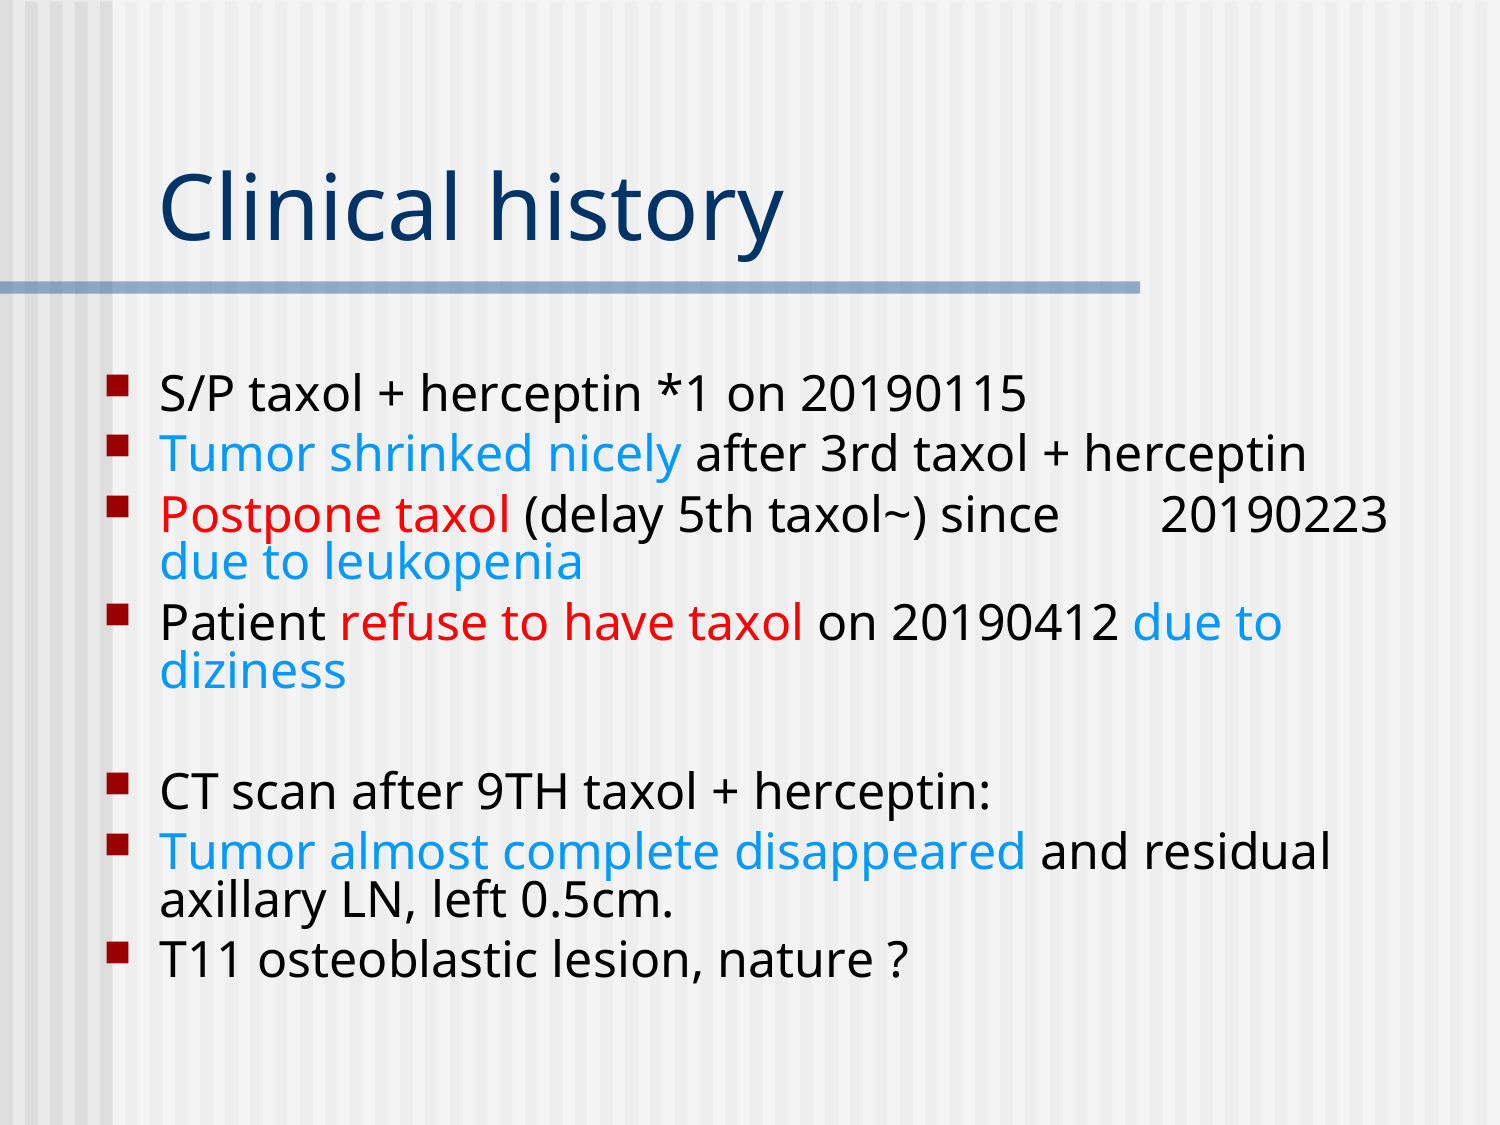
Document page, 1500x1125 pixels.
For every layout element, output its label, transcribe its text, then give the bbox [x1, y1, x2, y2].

list S/P taxol + herceptin *1 on 20190115 Tumor shrinked nicely after 3rd taxol + herceptin Postpone taxol (delay 5th taxol~) since 20190223 due to leukopenia Patient refuse to have taxol on 20190412 due to diziness CT scan after 9TH taxol + herceptin: Tumor almost complete disappeared and residual axillary LN, left 0.5cm. T11 osteoblastic lesion, nature ? [88, 292, 1407, 1068]
title Clinical history [142, 31, 1482, 267]
